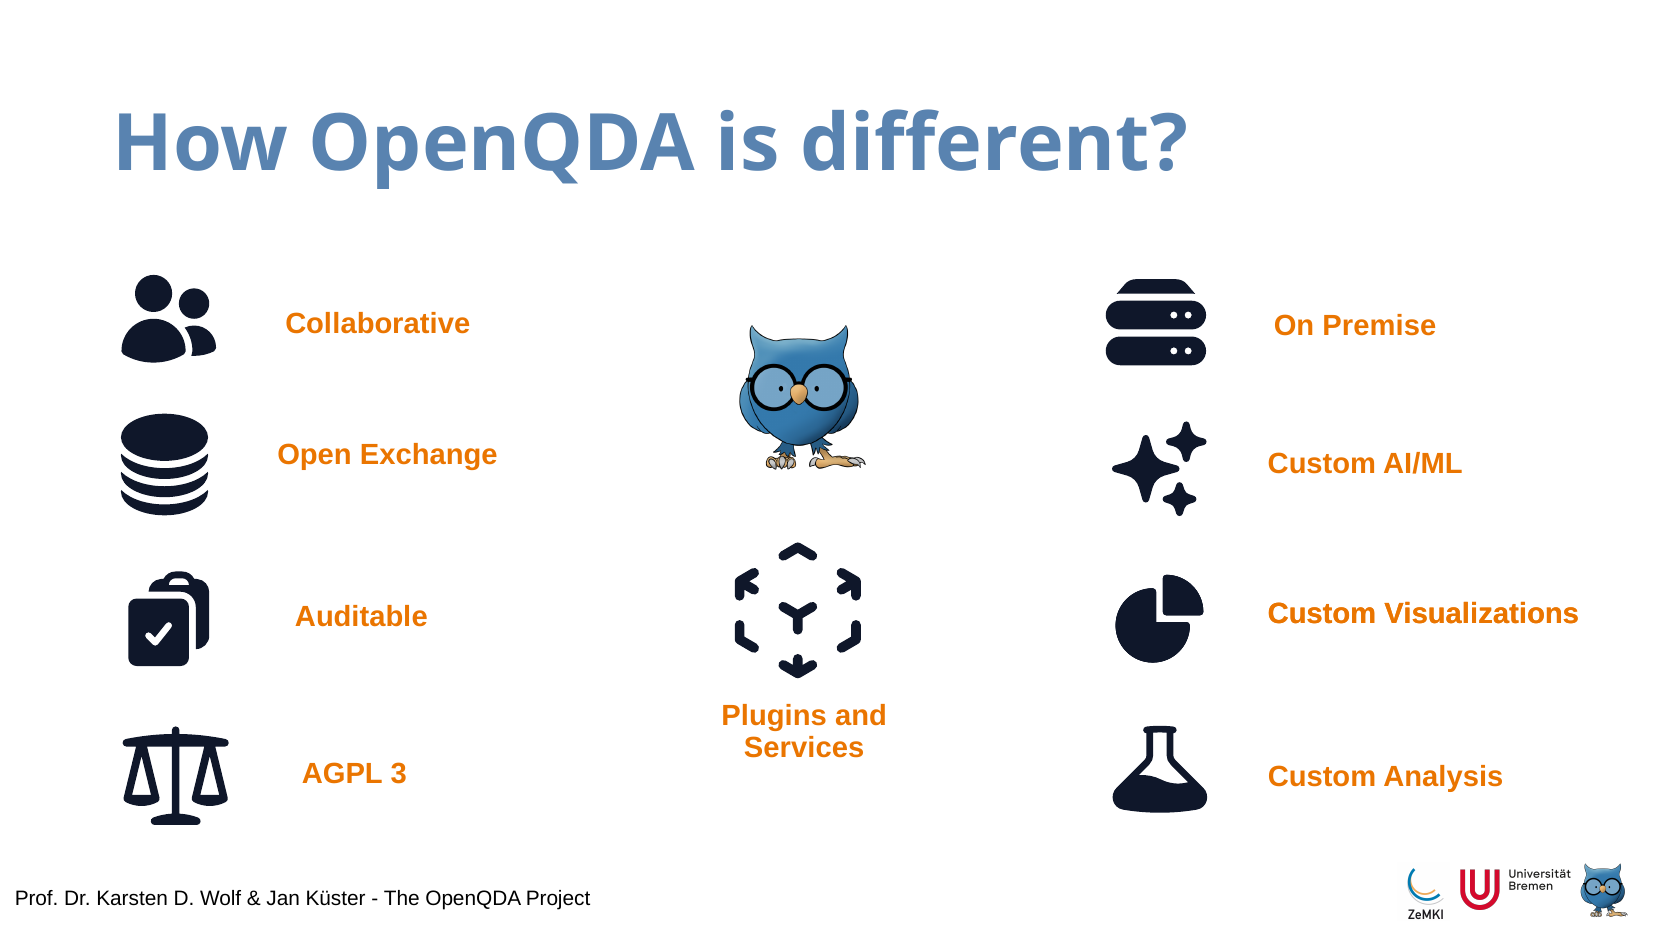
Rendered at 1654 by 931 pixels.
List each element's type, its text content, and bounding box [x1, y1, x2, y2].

picture [1096, 262, 1216, 382]
text_box Plugins and Services [706, 691, 903, 772]
text_box Collaborative [270, 300, 486, 348]
picture [1103, 412, 1216, 526]
text_box On Premise [1259, 301, 1452, 350]
picture [1575, 862, 1631, 918]
text_box Custom Visualizations [1253, 589, 1595, 638]
title How OpenQDA is different? [112, 62, 1493, 218]
picture [1397, 862, 1450, 921]
text_box Custom Analysis [1253, 752, 1519, 800]
picture [1460, 869, 1571, 910]
picture [716, 529, 879, 691]
text_box Open Exchange [262, 430, 514, 479]
picture [112, 262, 226, 376]
picture [1103, 562, 1216, 676]
picture [112, 712, 239, 839]
text_box Custom AI/ML [1253, 439, 1479, 488]
text_box AGPL 3 [287, 750, 422, 798]
text_box Auditable [280, 592, 444, 641]
picture [112, 562, 226, 676]
picture [103, 403, 226, 526]
picture [724, 321, 875, 472]
picture [1104, 713, 1216, 826]
